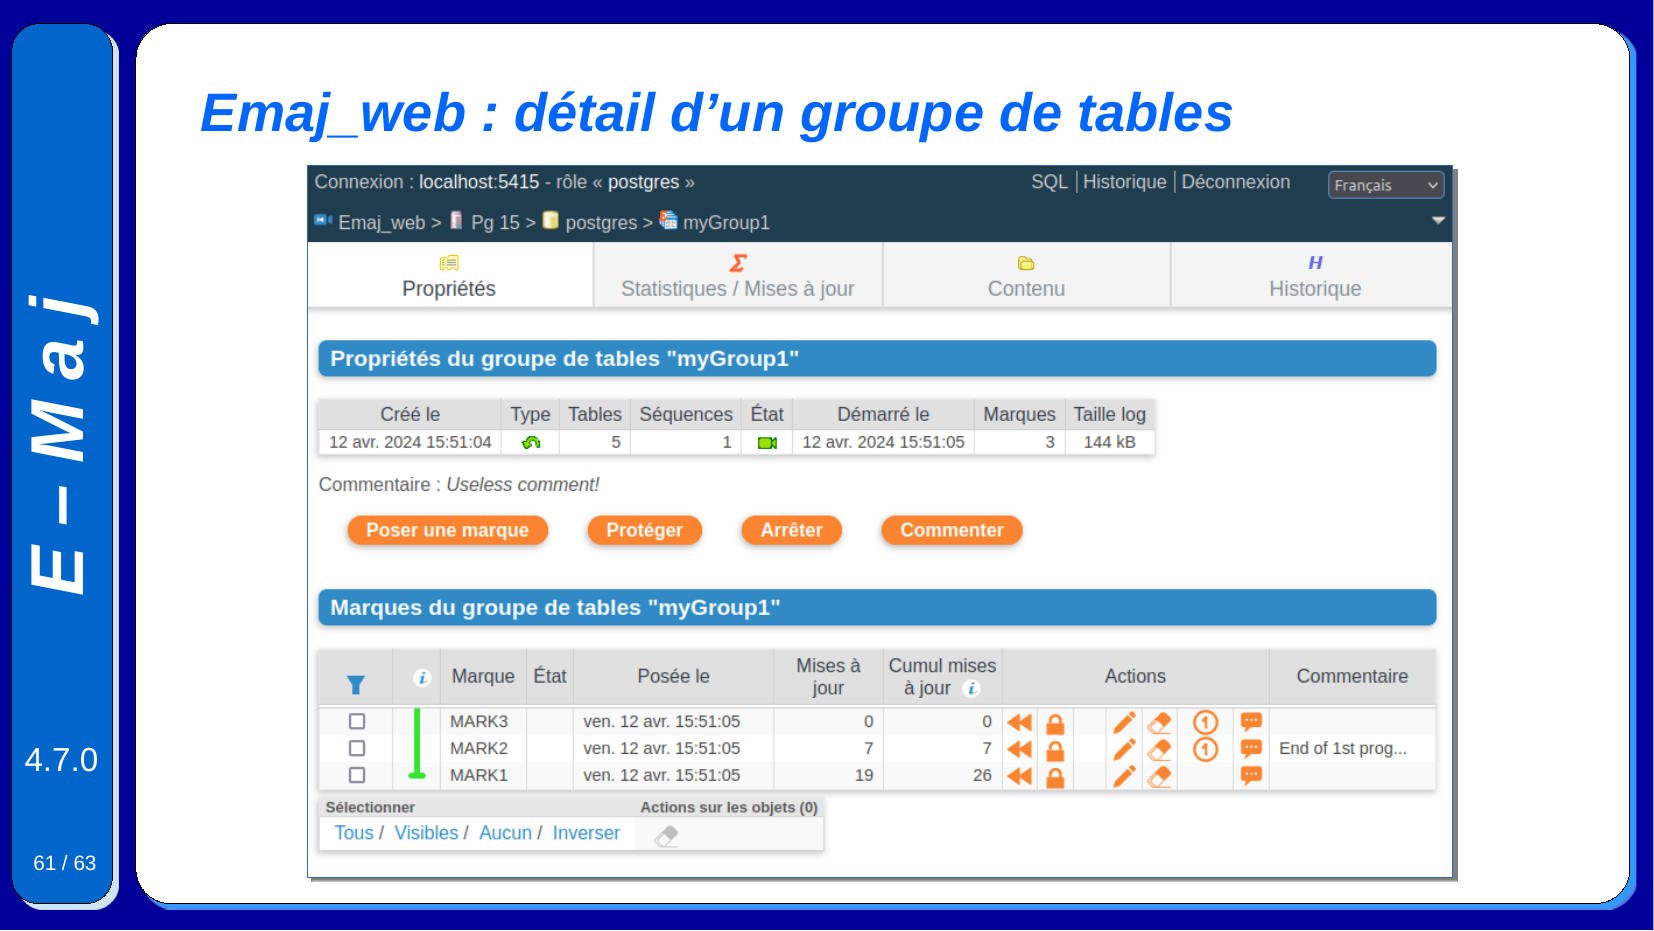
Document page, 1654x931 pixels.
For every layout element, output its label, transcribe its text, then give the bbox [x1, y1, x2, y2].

picture [307, 165, 1453, 878]
title Emaj_web : détail d’un groupe de tables [200, 34, 1575, 191]
